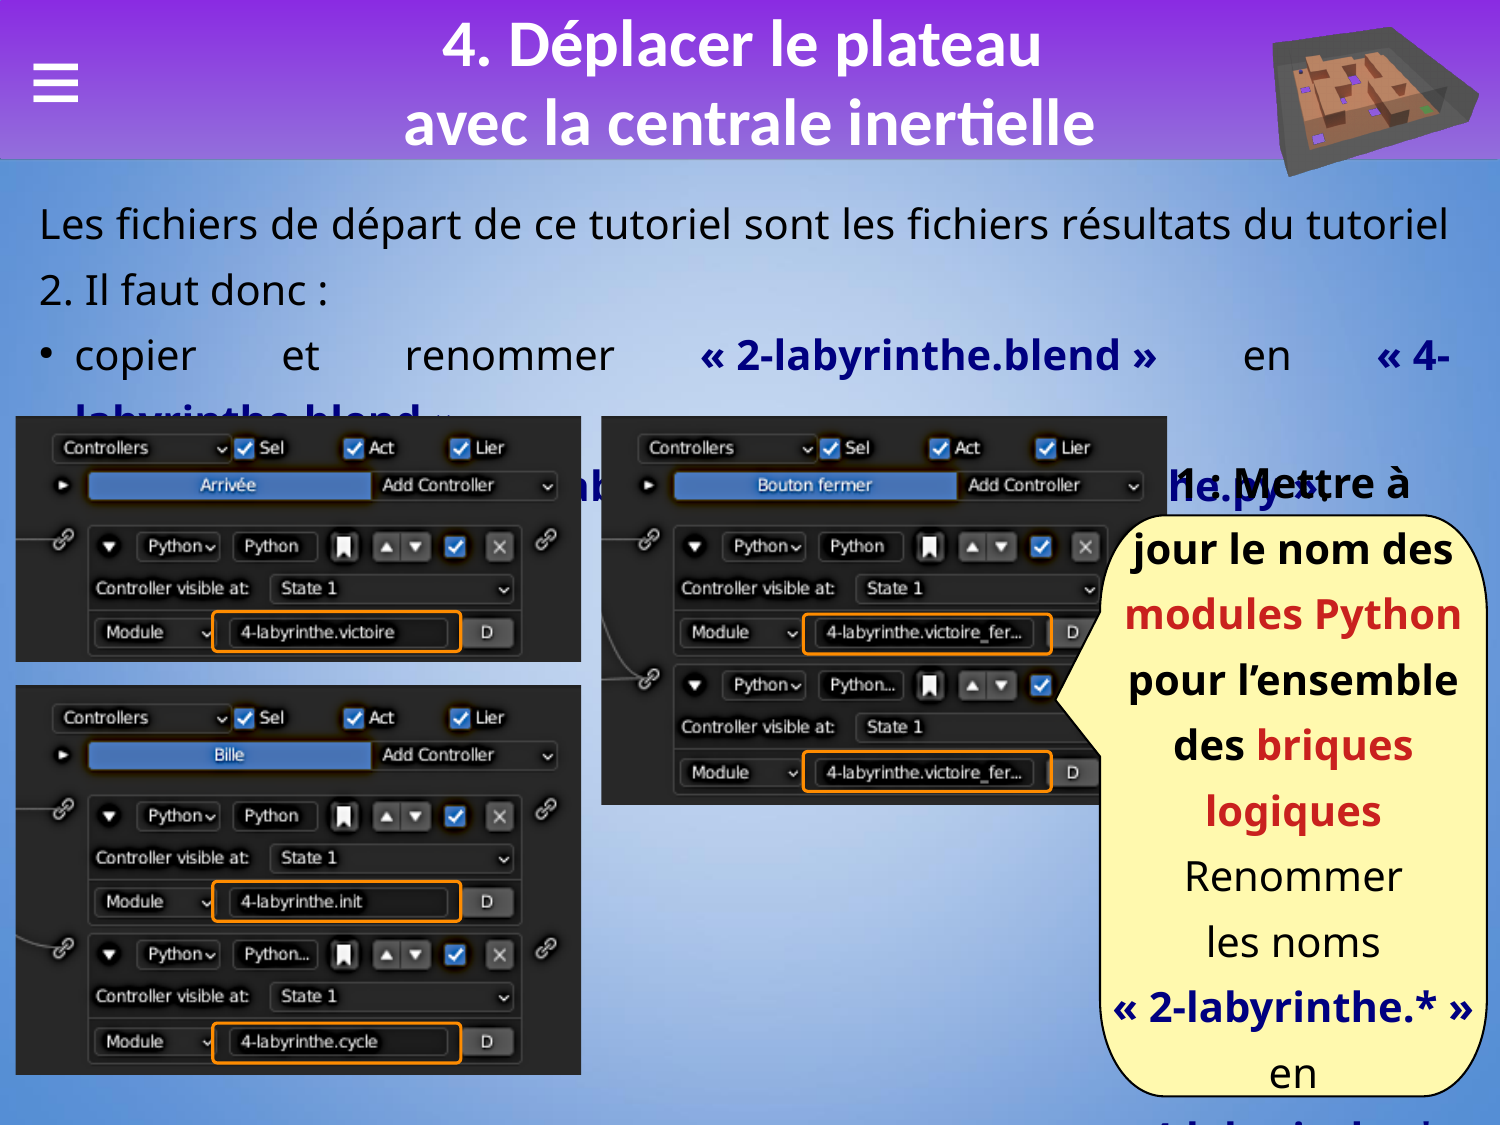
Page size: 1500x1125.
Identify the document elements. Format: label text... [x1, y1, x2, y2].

text_box ≡ [14, 23, 101, 141]
picture [0, 27, 1500, 1125]
text_box 1 : Mettre à jour le nom des modules Python pour l’ensemble des briques logiques Renommer les noms « 2-labyrinthe.* » en « 4-labyrinthe.* » [1055, 515, 1487, 1097]
text_box Les fichiers de départ de ce tutoriel sont les fichiers résultats du tutoriel 2. Il faut donc : copier et renommer « 2-labyrinthe.blend » en « 4-labyrinthe.blend », copier et renommer « 2-labyrinthe.py» en « 4-labyrinthe.py ». [24, 179, 1466, 386]
text_box 4. Déplacer le plateau avec la centrale inertielle [0, 0, 1500, 159]
